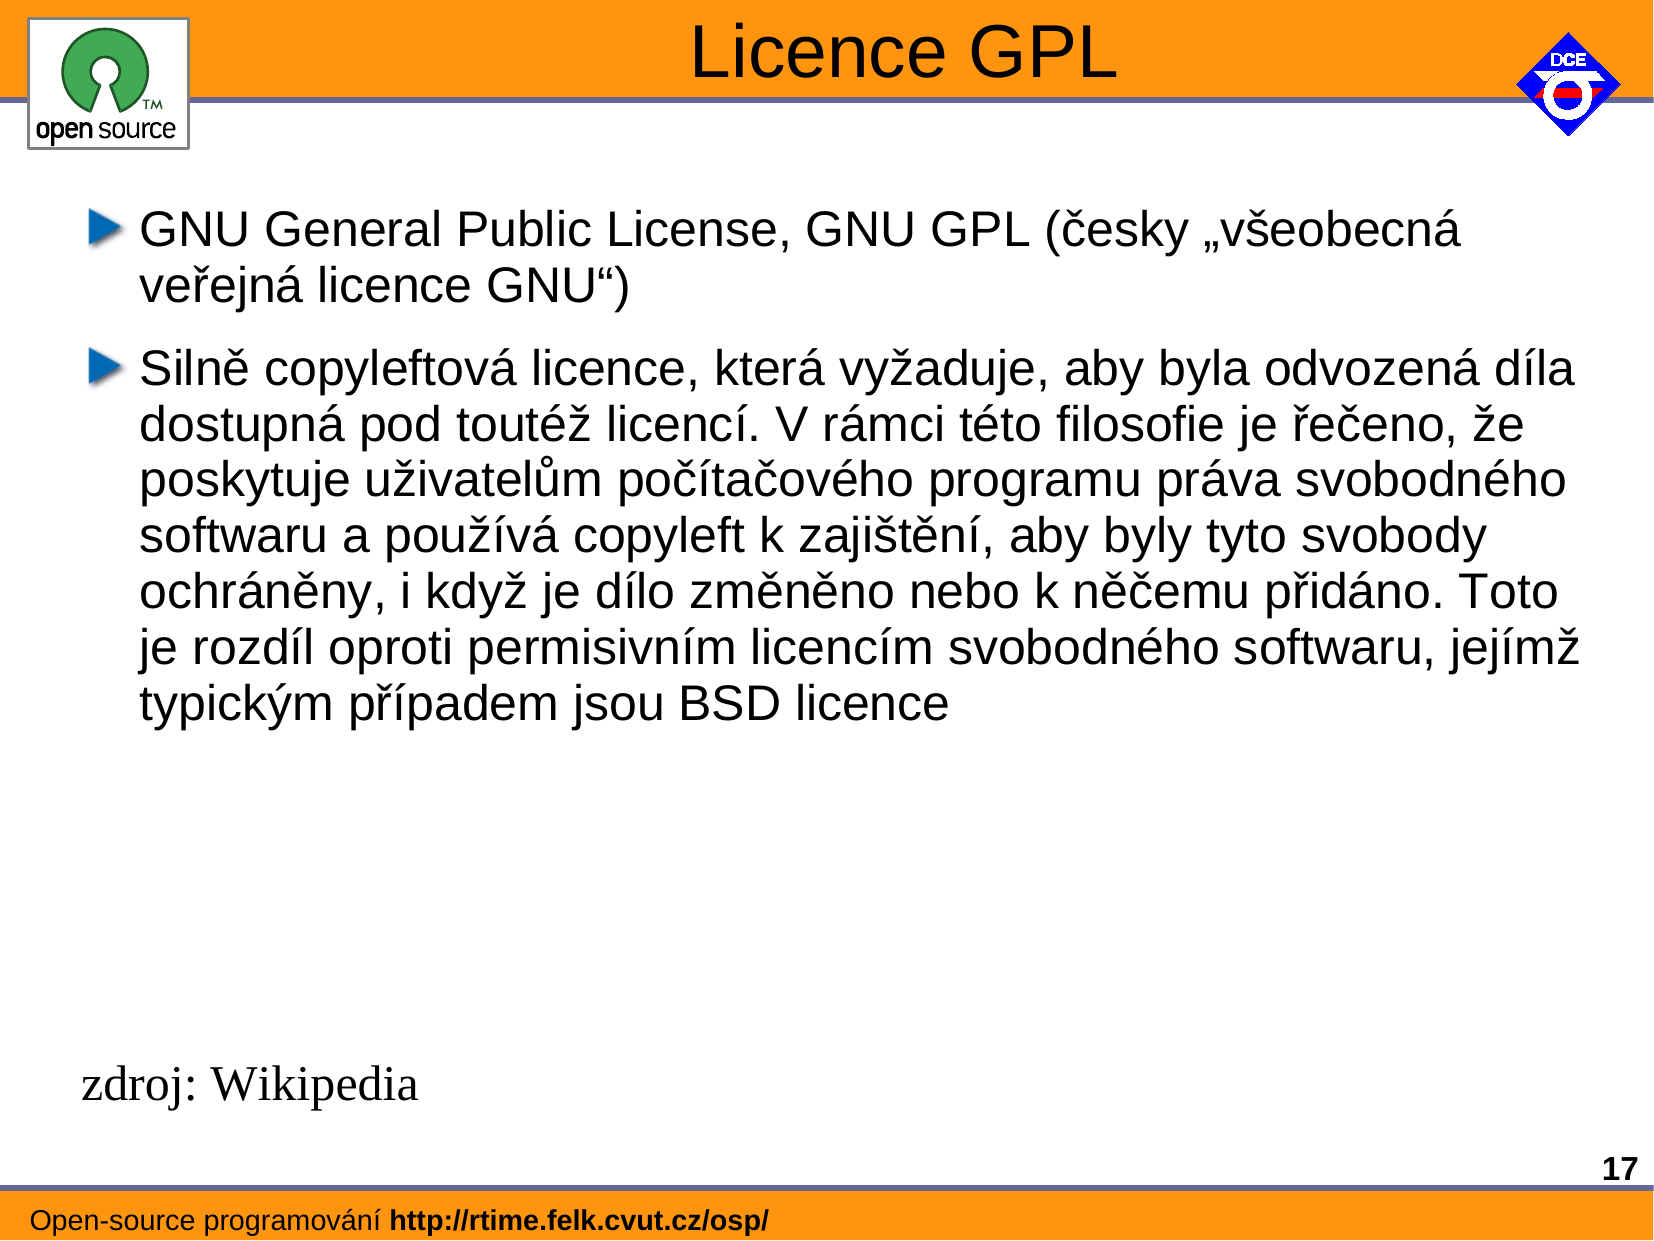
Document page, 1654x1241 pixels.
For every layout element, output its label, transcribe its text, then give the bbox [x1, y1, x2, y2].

text_box zdroj: Wikipedia [75, 1050, 988, 1125]
title Licence GPL [178, 4, 1631, 98]
list GNU General Public License, GNU GPL (česky „všeobecná veřejná licence GNU“) Silně copyleftová licence, která vyžaduje, aby byla odvozená díla dostupná pod toutéž licencí. V rámci této filosofie je řečeno, že poskytuje uživatelům počítačového programu práva svobodného softwaru a používá copyleft k zajištění, aby byly tyto svobody ochráněny, i když je dílo změněno nebo k něčemu přidáno. Toto je rozdíl oproti permisivním licencím svobodného softwaru, jejímž typickým případem jsou BSD licence [68, 201, 1592, 1063]
